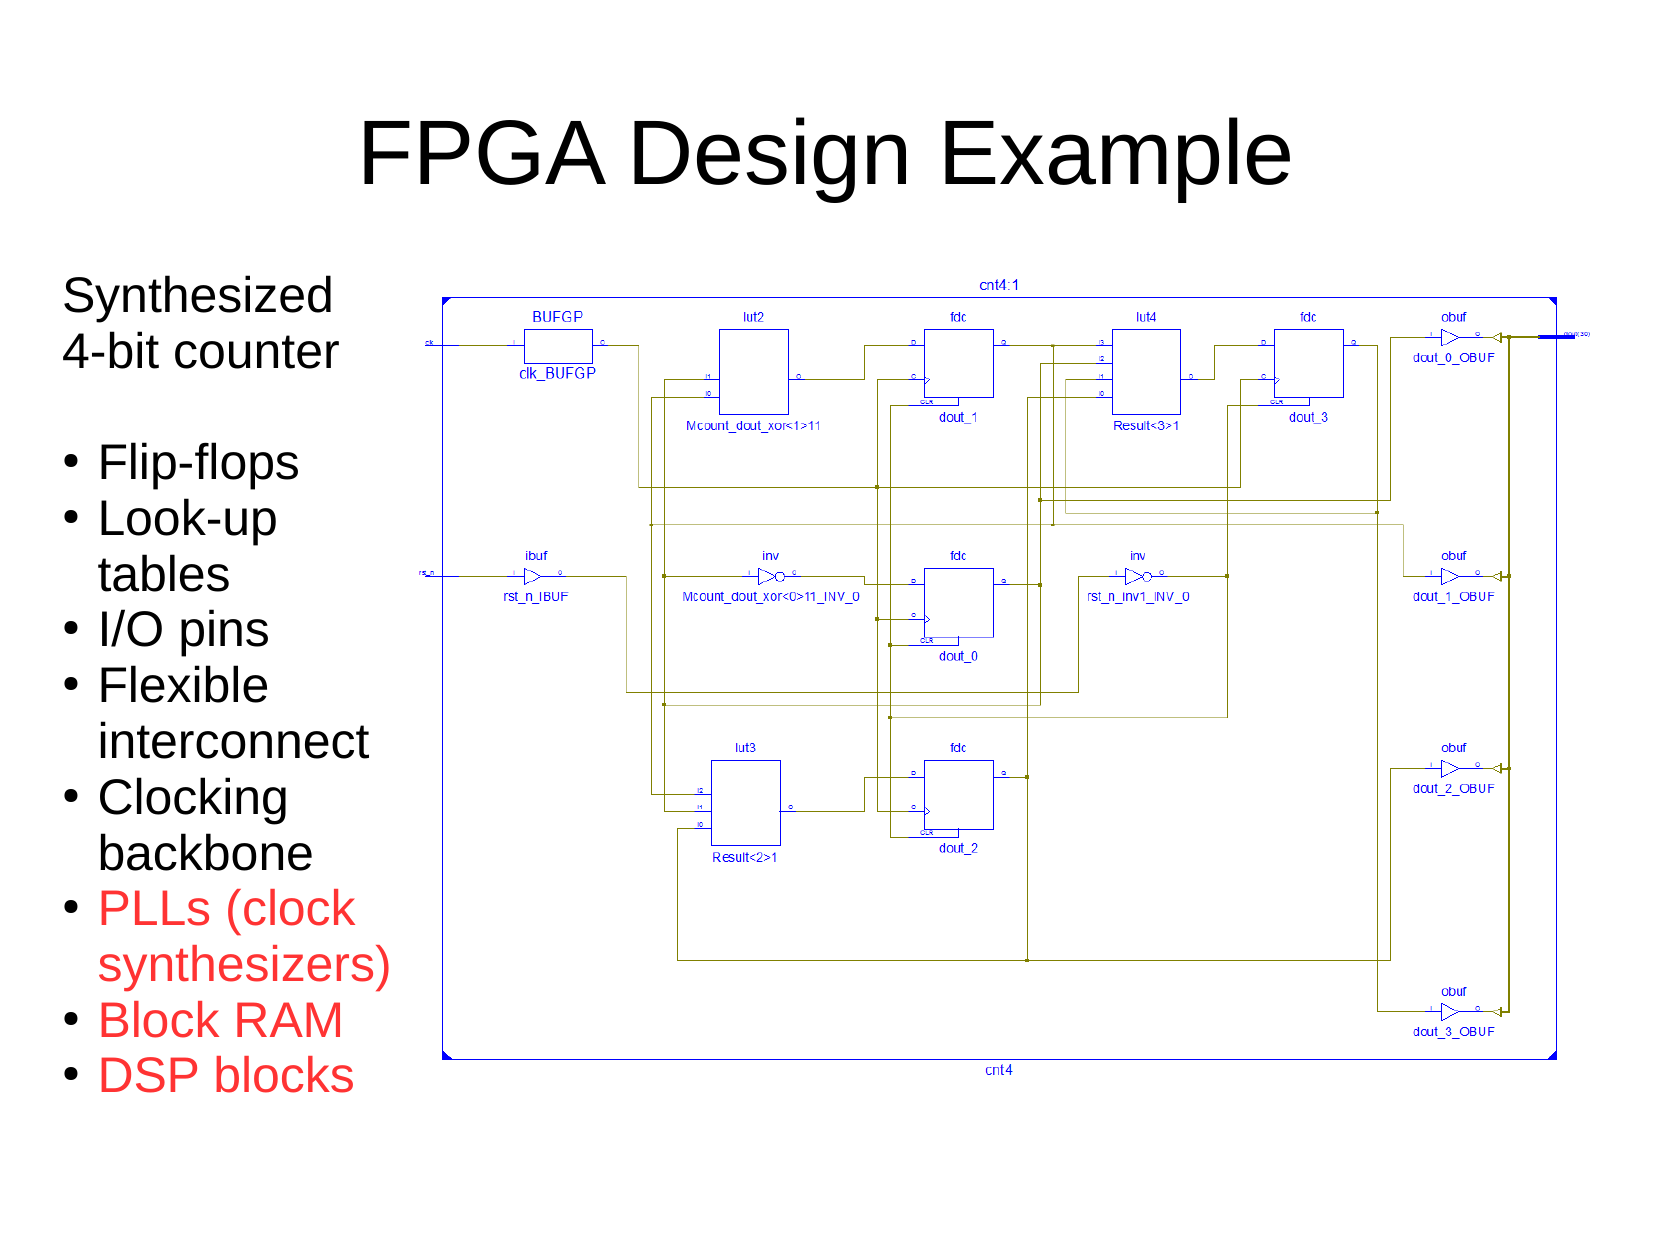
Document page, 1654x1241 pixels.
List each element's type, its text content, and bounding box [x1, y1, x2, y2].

text_box Synthesized 4-bit counter Flip-flops Look-up tables I/O pins Flexible interconnect Clocking backbone PLLs (clock synthesizers) Block RAM DSP blocks [47, 259, 414, 1111]
title FPGA Design Example [82, 49, 1571, 257]
picture [413, 265, 1595, 1090]
